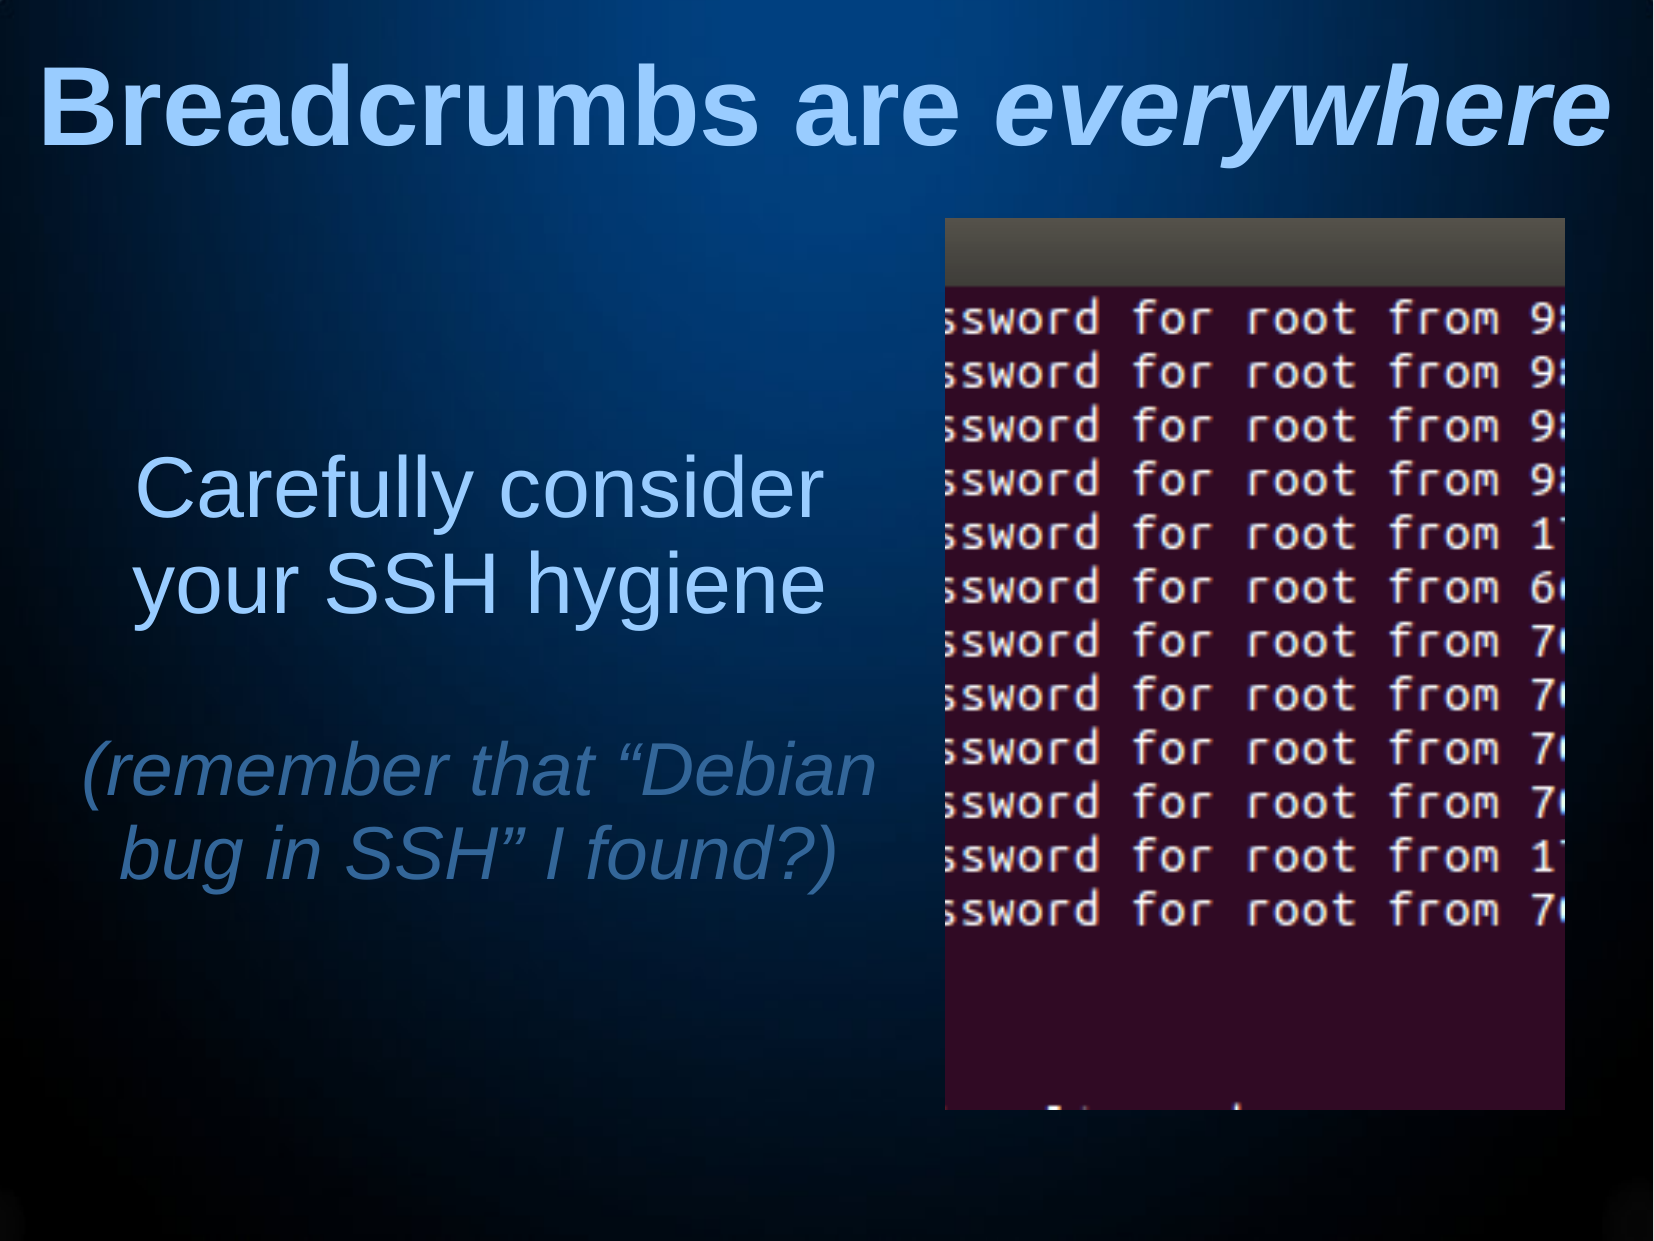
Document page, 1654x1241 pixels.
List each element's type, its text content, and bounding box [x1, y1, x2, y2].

picture [0, 0, 1654, 1241]
title Breadcrumbs are everywhere [0, 2, 1651, 211]
title Carefully consider your SSH hygiene (remember that “Debian bug in SSH” I found?) [60, 225, 901, 1111]
